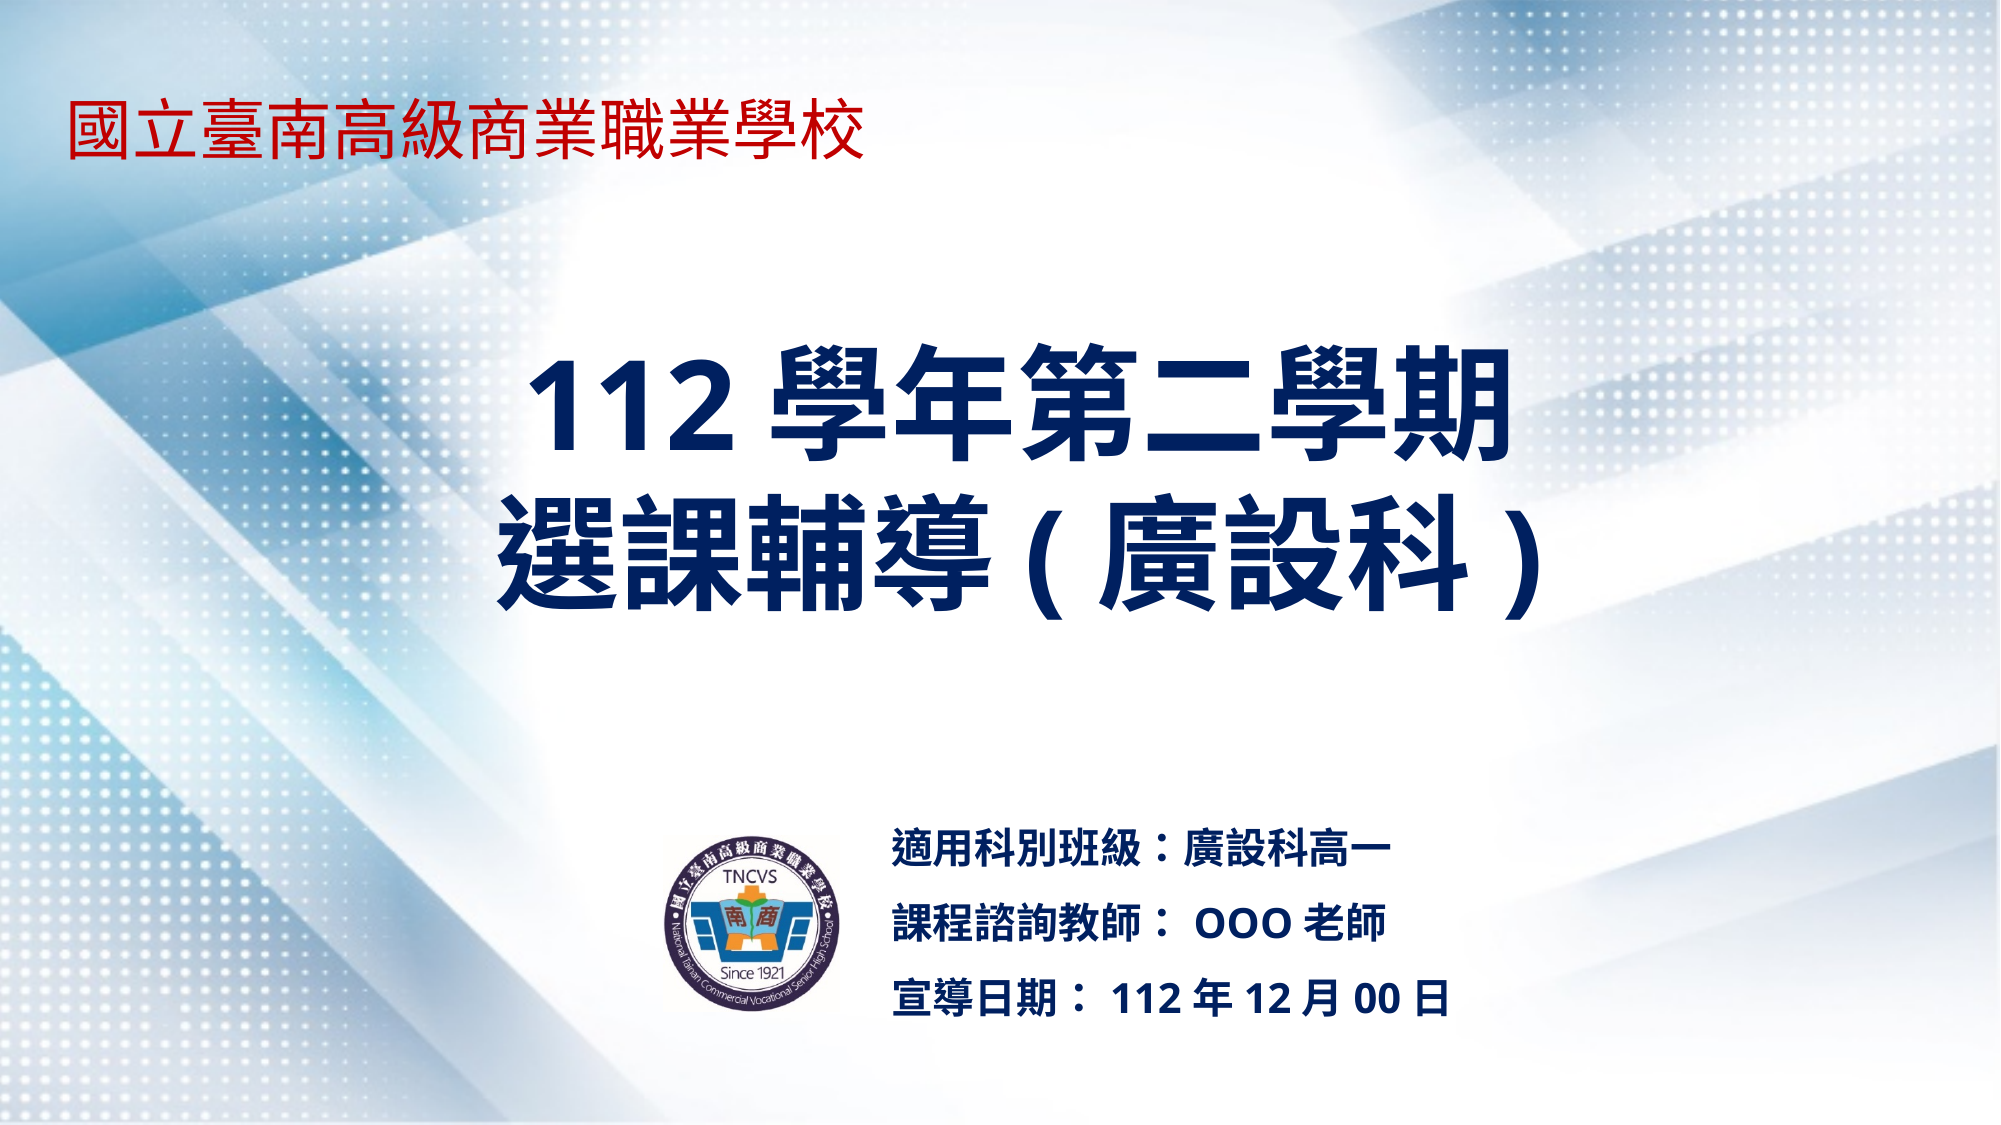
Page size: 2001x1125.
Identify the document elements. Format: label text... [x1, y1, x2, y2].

text_box 112學年第二學期 選課輔導(廣設科) [448, 293, 1591, 634]
picture [0, 0, 2000, 1125]
text_box 適用科別班級：廣設科高一 課程諮詢教師：OOO老師 宣導日期：112年12月00日 [876, 814, 1863, 1030]
text_box 國立臺南高級商業職業學校 [50, 80, 1326, 176]
